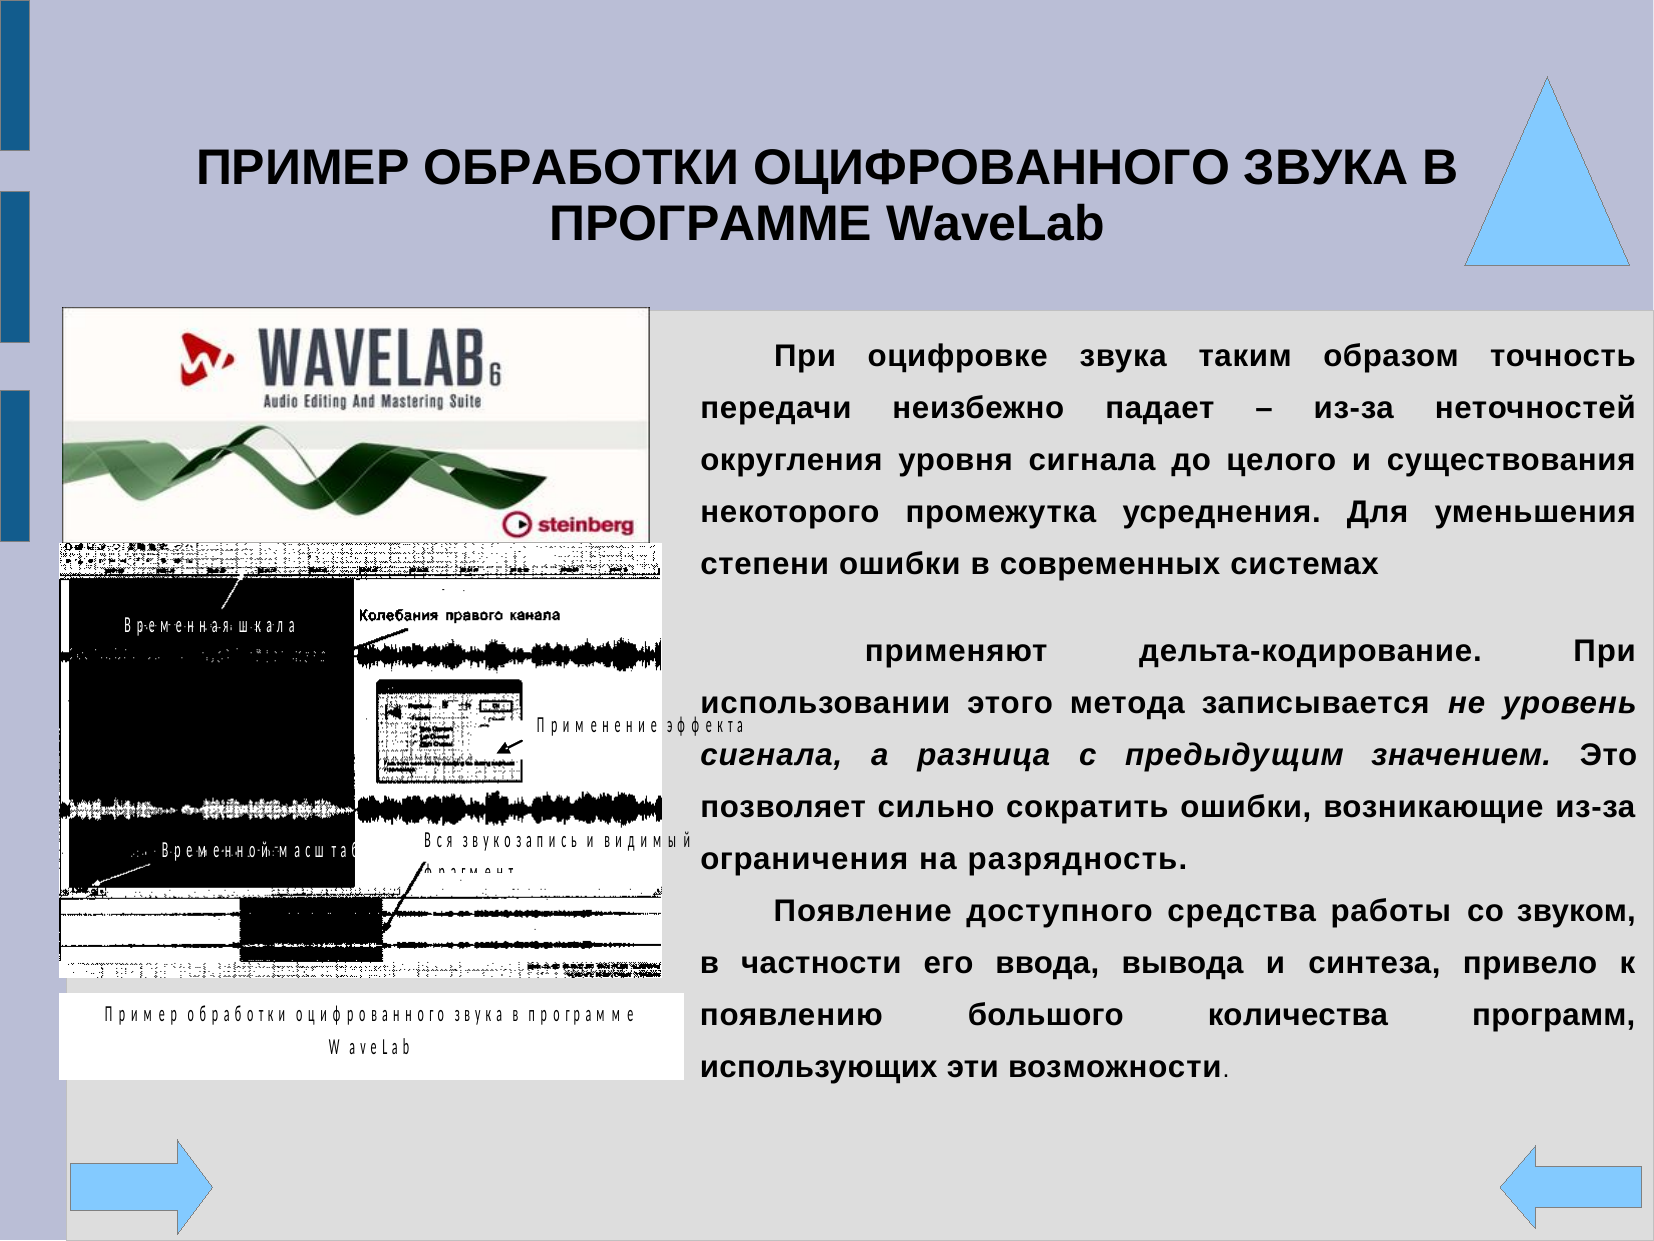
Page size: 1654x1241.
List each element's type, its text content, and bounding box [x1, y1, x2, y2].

title ПРИМЕР ОБРАБОТКИ ОЦИФРОВАННОГО ЗВУКА В ПРОГРАММЕ WaveLab [121, 91, 1534, 299]
text_box При оцифровке звука таким образом точность передачи неизбежно падает – из-за неточностей округления уровня сигнала до целого и существования некоторого промежутка усреднения. Для уменьшения степени ошибки в современных системах применяют дельта-кодирование. При использовании этого метода записывается не уровень сигнала, а разница с предыдущим значением. Это позволяет сильно сократить ошибки, возникающие из-за ограничения на разрядность. Появление доступного средства работы со звуком, в частности его ввода, вывода и синтеза, привело к появлению большого количества программ, использующих эти возможности. [685, 312, 1654, 1103]
text_box [70, 1139, 213, 1235]
text_box [1464, 76, 1630, 266]
text_box [1500, 1145, 1642, 1229]
picture [59, 307, 685, 1082]
